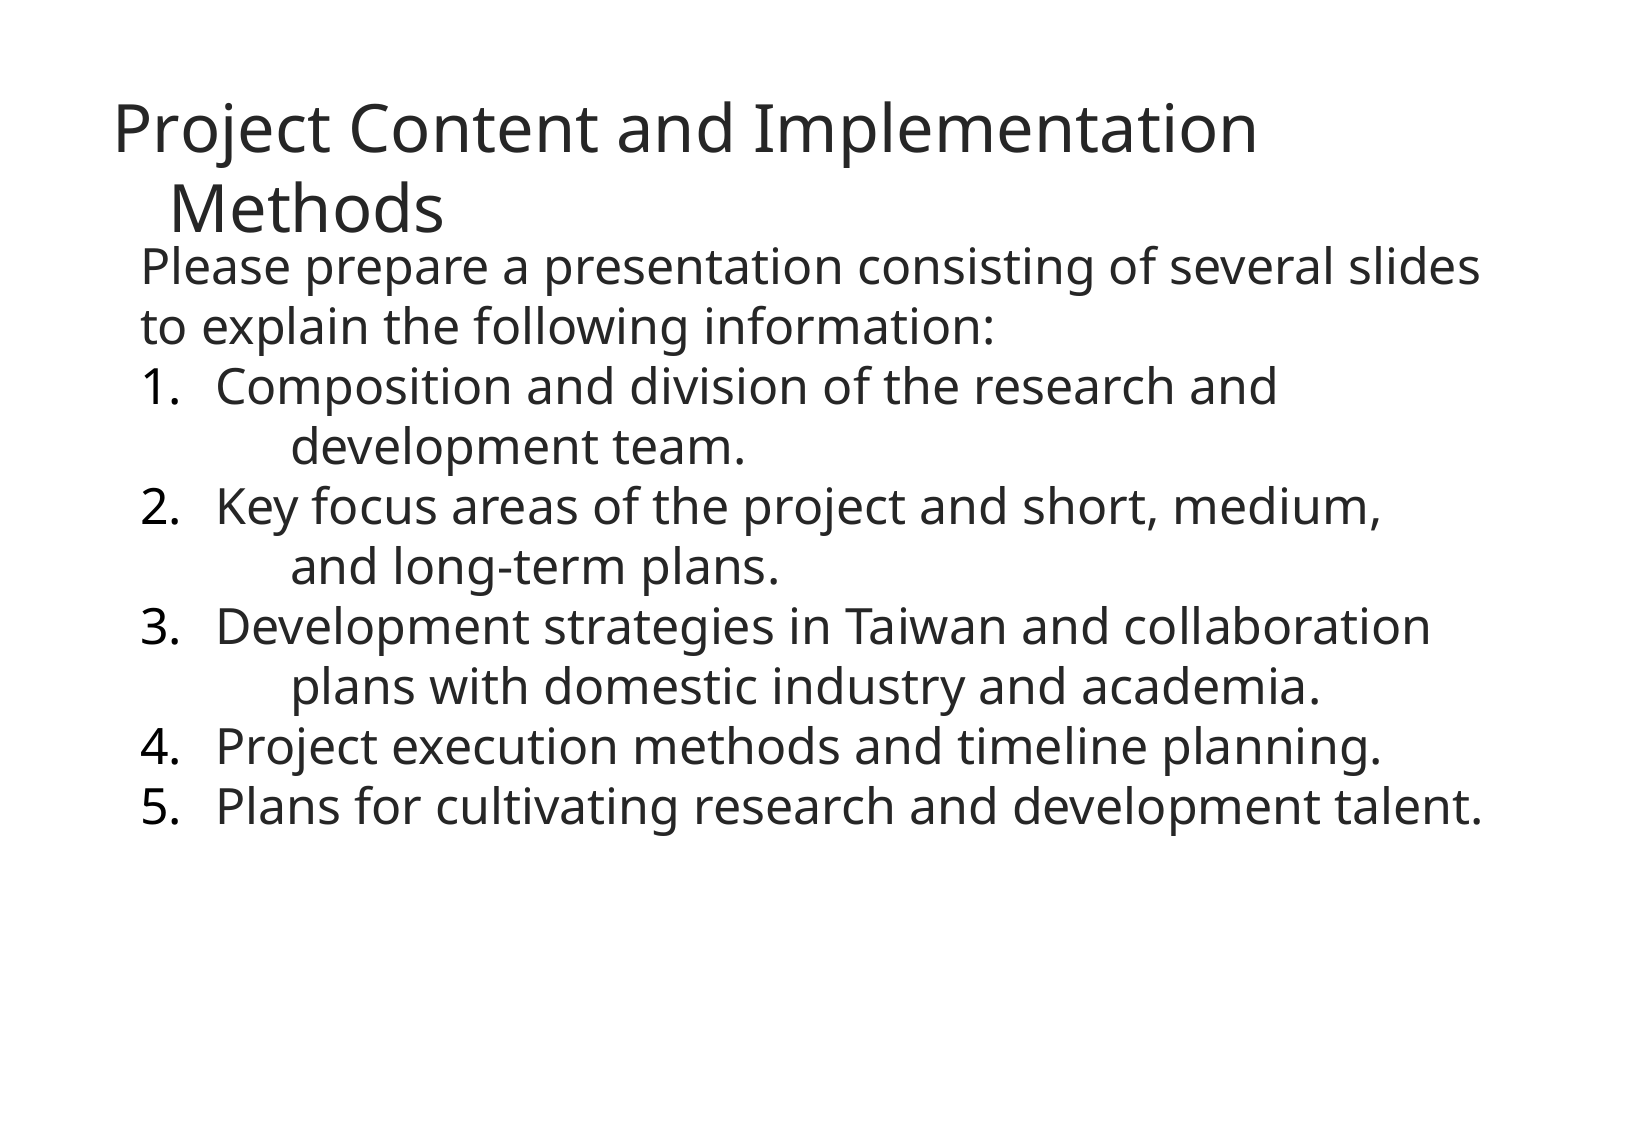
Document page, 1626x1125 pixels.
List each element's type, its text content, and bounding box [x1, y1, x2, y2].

text_box Please prepare a presentation consisting of several slides to explain the following information: Composition and division of the research and development team. Key focus areas of the project and short, medium, and long-term plans. Development strategies in Taiwan and collaboration plans with domestic industry and academia. Project execution methods and timeline planning. Plans for cultivating research and development talent. [125, 227, 1501, 1000]
title Project Content and Implementation Methods [97, 78, 1528, 185]
